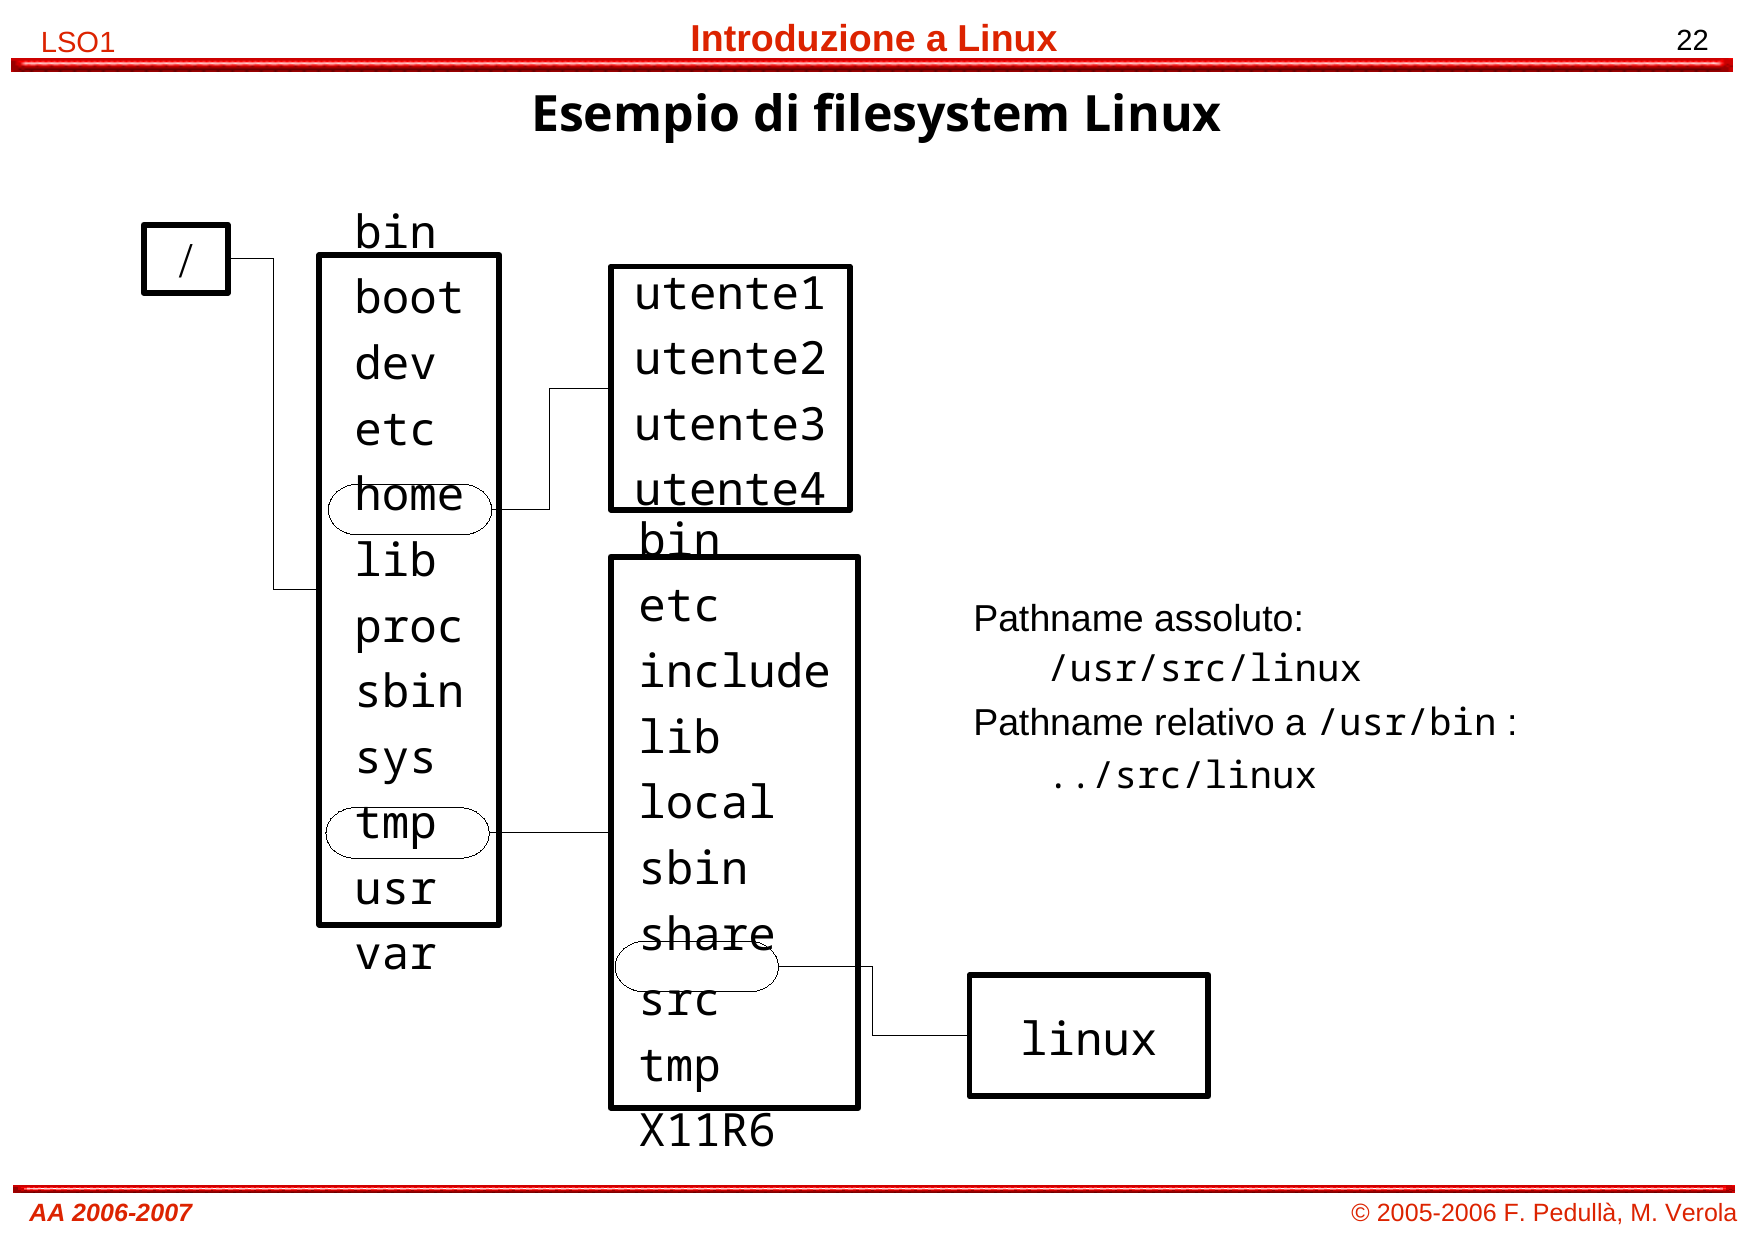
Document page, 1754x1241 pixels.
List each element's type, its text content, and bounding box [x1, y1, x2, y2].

title Esempio di filesystem Linux [40, 66, 1714, 162]
text_box / [143, 224, 228, 293]
picture [13, 1185, 1735, 1193]
picture [11, 58, 1733, 72]
text_box bin etc include lib local sbin share src tmp X11R6 [610, 556, 859, 1108]
text_box utente1 utente2 utente3 utente4 [610, 266, 850, 510]
text_box linux [969, 975, 1209, 1097]
text_box bin boot dev etc home lib proc sbin sys tmp usr var [319, 255, 500, 925]
text_box Pathname assoluto: /usr/src/linux Pathname relativo a /usr/bin : ../src/linux [973, 595, 1558, 810]
